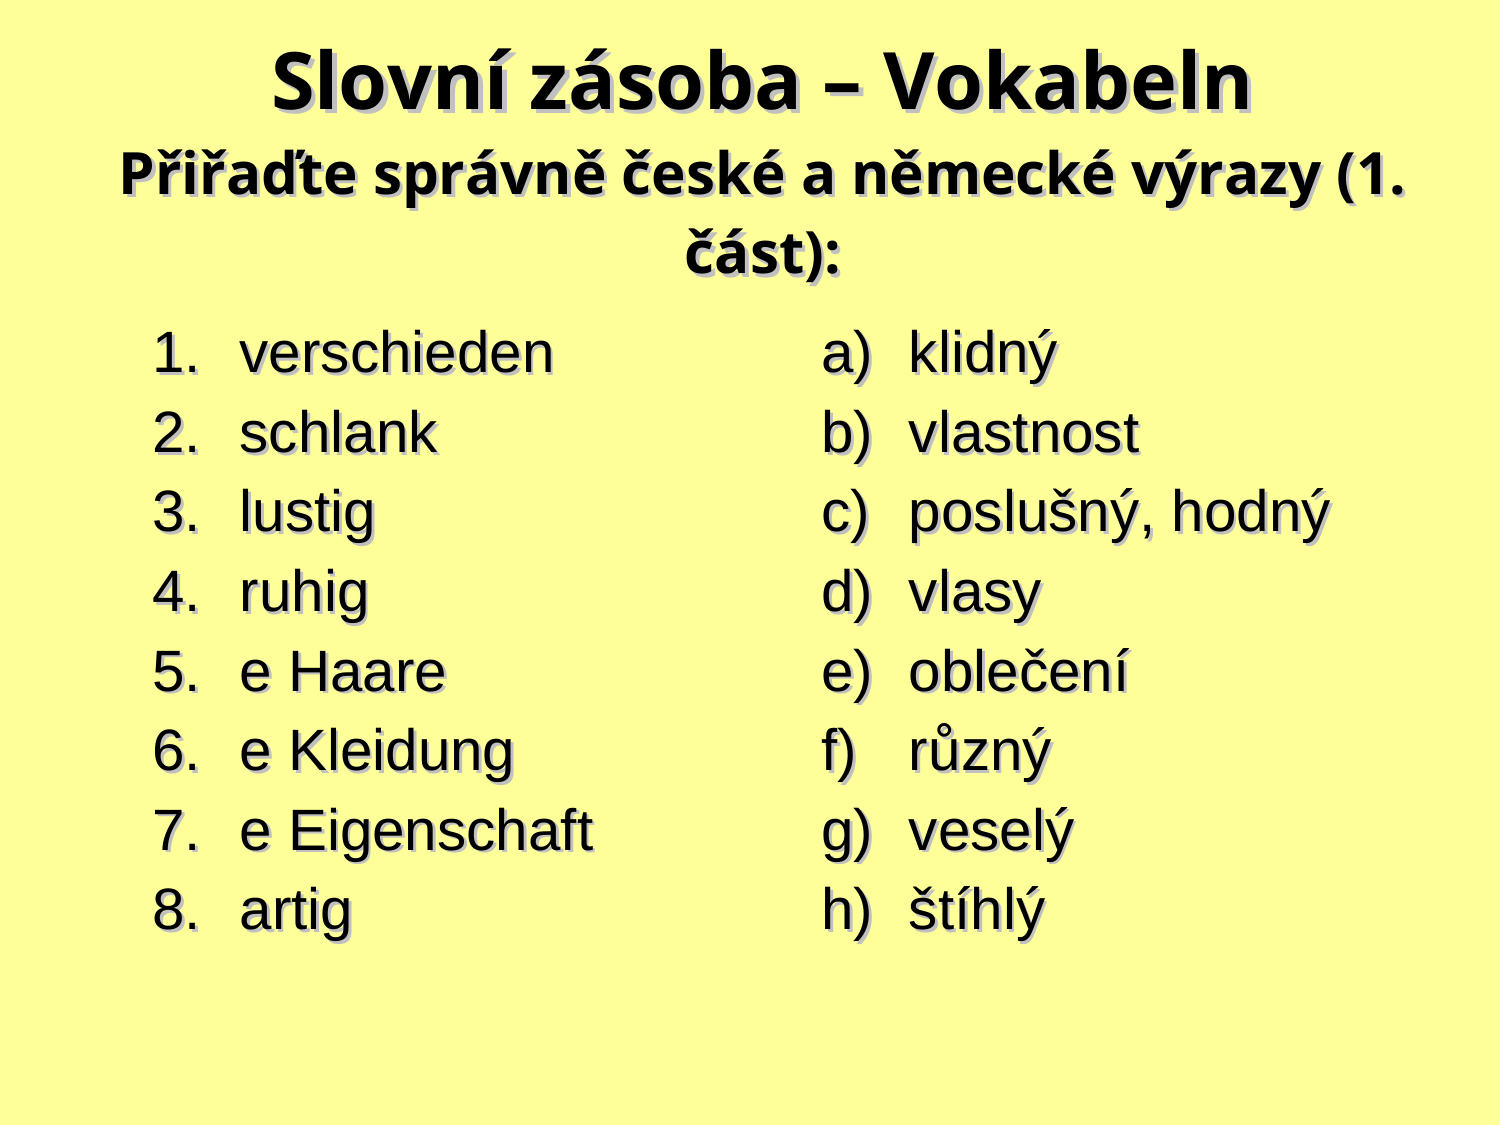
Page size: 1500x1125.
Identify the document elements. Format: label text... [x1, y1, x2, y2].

list verschieden schlank lustig ruhig e Haare e Kleidung e Eigenschaft artig [137, 312, 782, 1000]
title Slovní zásoba – Vokabeln Přiřaďte správně české a německé výrazy (1. část): [75, 32, 1451, 283]
list klidný vlastnost poslušný, hodný vlasy oblečení různý veselý štíhlý [806, 312, 1452, 1074]
